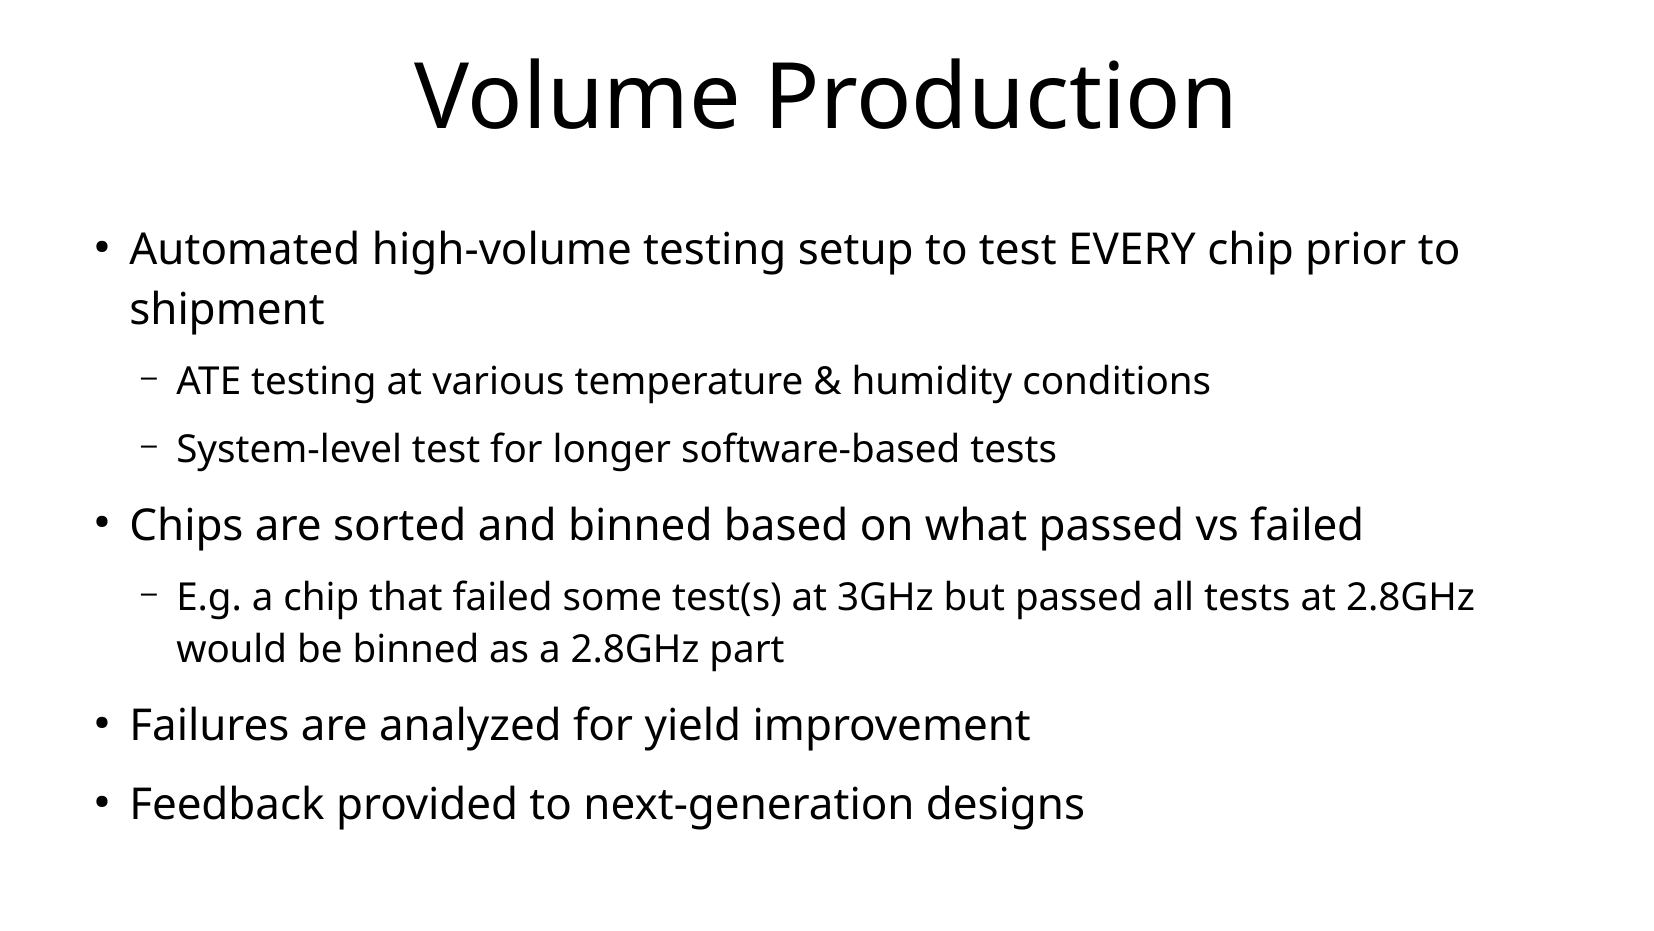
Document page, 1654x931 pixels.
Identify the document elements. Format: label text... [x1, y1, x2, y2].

list Automated high-volume testing setup to test EVERY chip prior to shipment ATE testing at various temperature & humidity conditions System-level test for longer software-based tests Chips are sorted and binned based on what passed vs failed E.g. a chip that failed some test(s) at 3GHz but passed all tests at 2.8GHz would be binned as a 2.8GHz part Failures are analyzed for yield improvement Feedback provided to next-generation designs [82, 217, 1571, 841]
title Volume Production [82, 15, 1571, 171]
